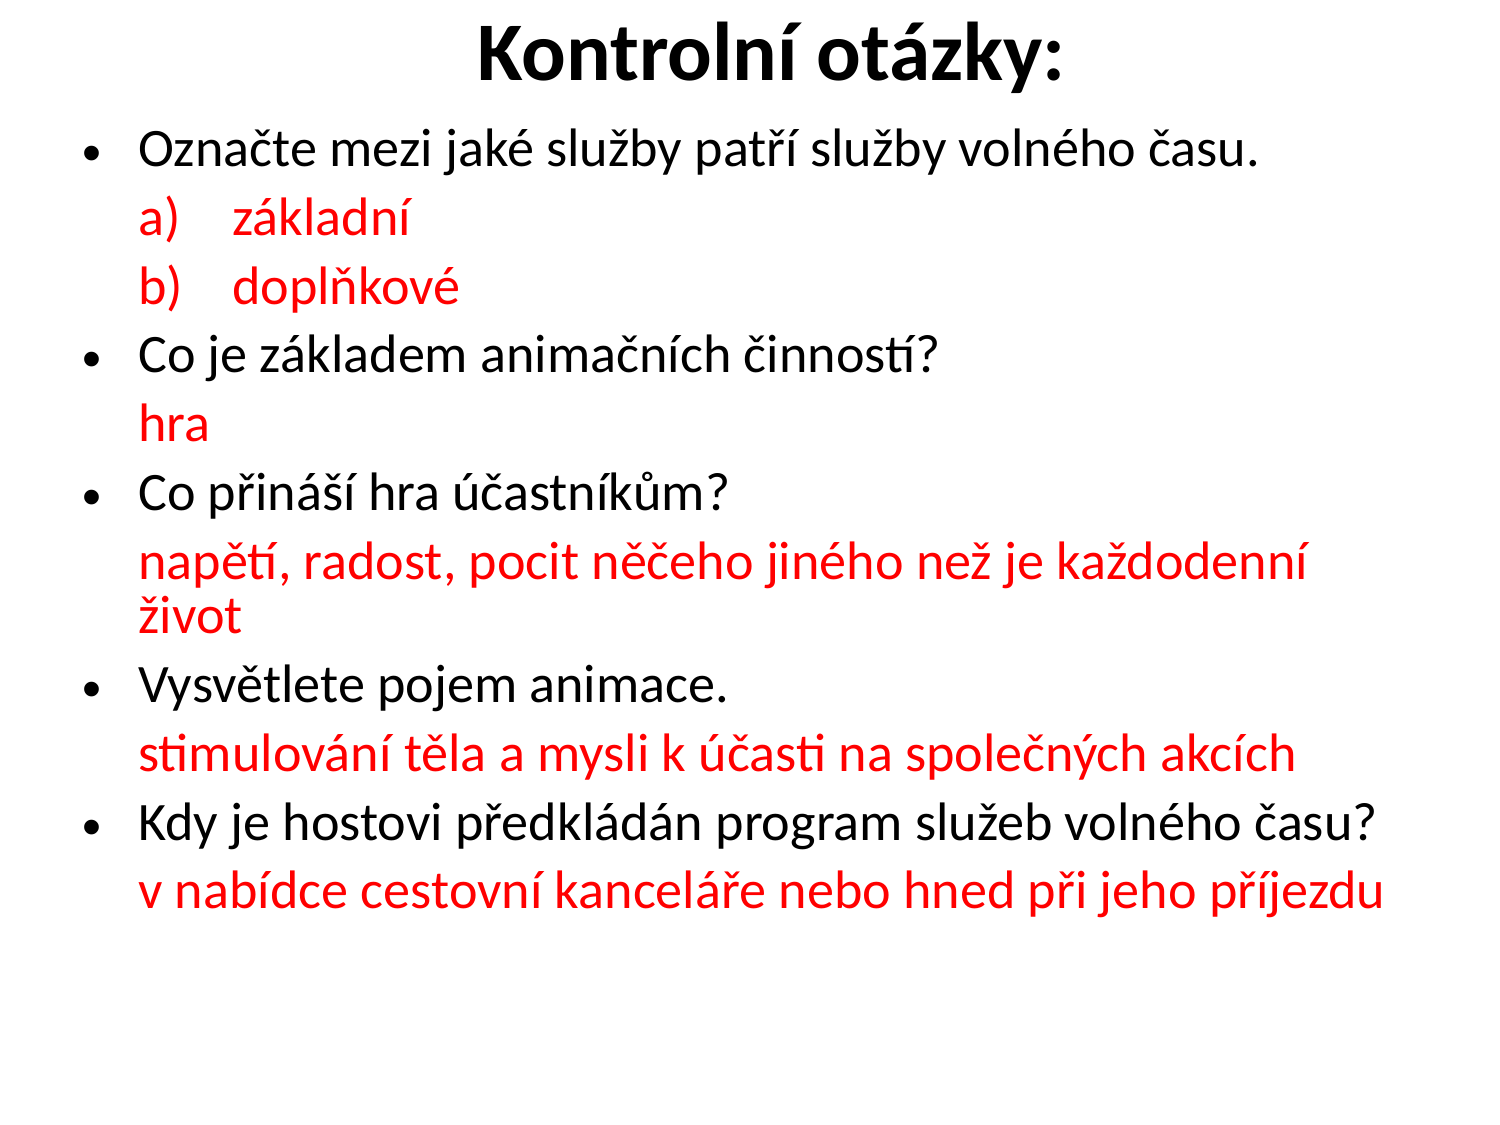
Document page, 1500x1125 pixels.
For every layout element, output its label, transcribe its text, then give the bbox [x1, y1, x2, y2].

list Označte mezi jaké služby patří služby volného času. a) základní b) doplňkové Co je základem animačních činností? hra Co přináší hra účastníkům? napětí, radost, pocit něčeho jiného než je každodenní život Vysvětlete pojem animace. stimulování těla a mysli k účasti na společných akcích Kdy je hostovi předkládán program služeb volného času? v nabídce cestovní kanceláře nebo hned při jeho příjezdu [67, 118, 1418, 1074]
title Kontrolní otázky: [96, 1, 1447, 119]
